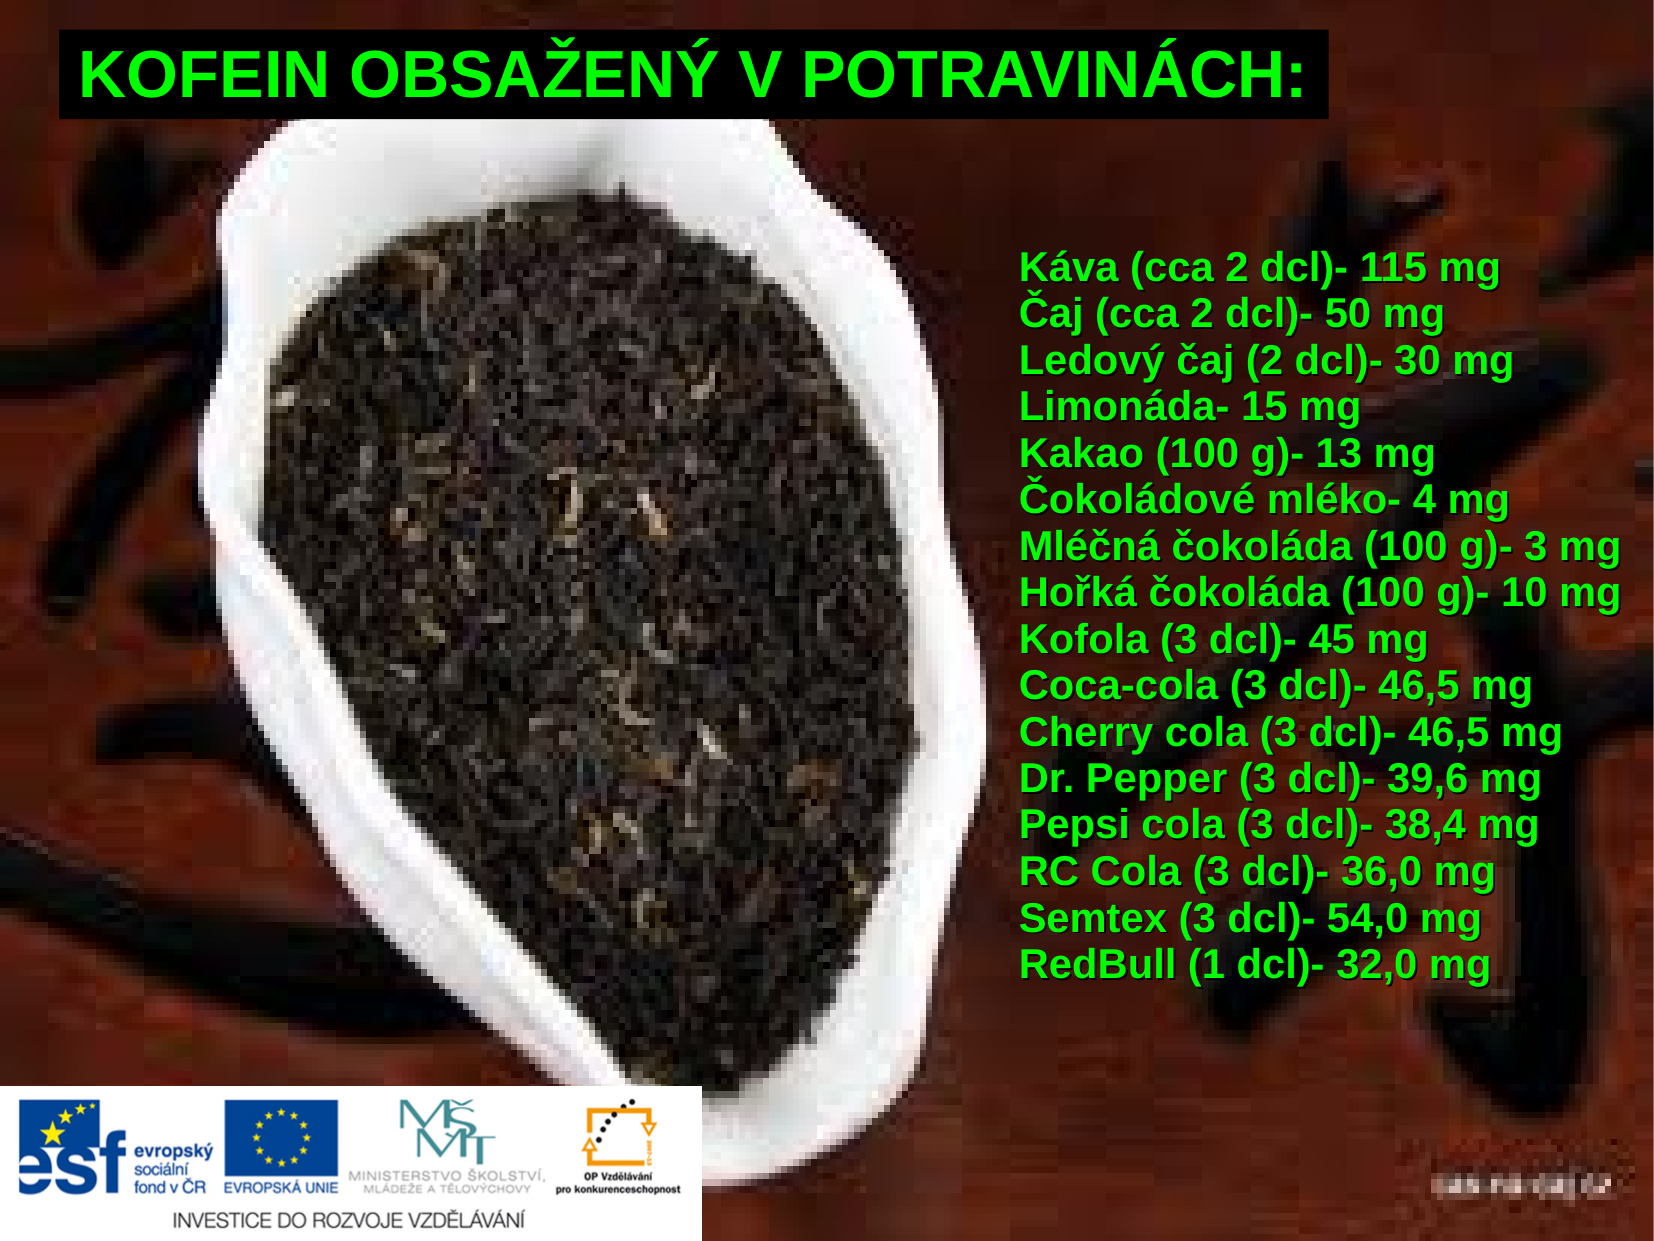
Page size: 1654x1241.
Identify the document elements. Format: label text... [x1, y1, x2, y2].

text_box Káva (cca 2 dcl)- 115 mg Čaj (cca 2 dcl)- 50 mg Ledový čaj (2 dcl)- 30 mg Limonáda- 15 mg Kakao (100 g)- 13 mg Čokoládové mléko- 4 mg Mléčná čokoláda (100 g)- 3 mg Hořká čokoláda (100 g)- 10 mg Kofola (3 dcl)- 45 mg Coca-cola (3 dcl)- 46,5 mg Cherry cola (3 dcl)- 46,5 mg Dr. Pepper (3 dcl)- 39,6 mg Pepsi cola (3 dcl)- 38,4 mg RC Cola (3 dcl)- 36,0 mg Semtex (3 dcl)- 54,0 mg RedBull (1 dcl)- 32,0 mg [1003, 236, 1654, 1063]
picture [0, 1086, 702, 1241]
text_box KOFEIN OBSAŽENÝ V POTRAVINÁCH: [59, 29, 1329, 120]
